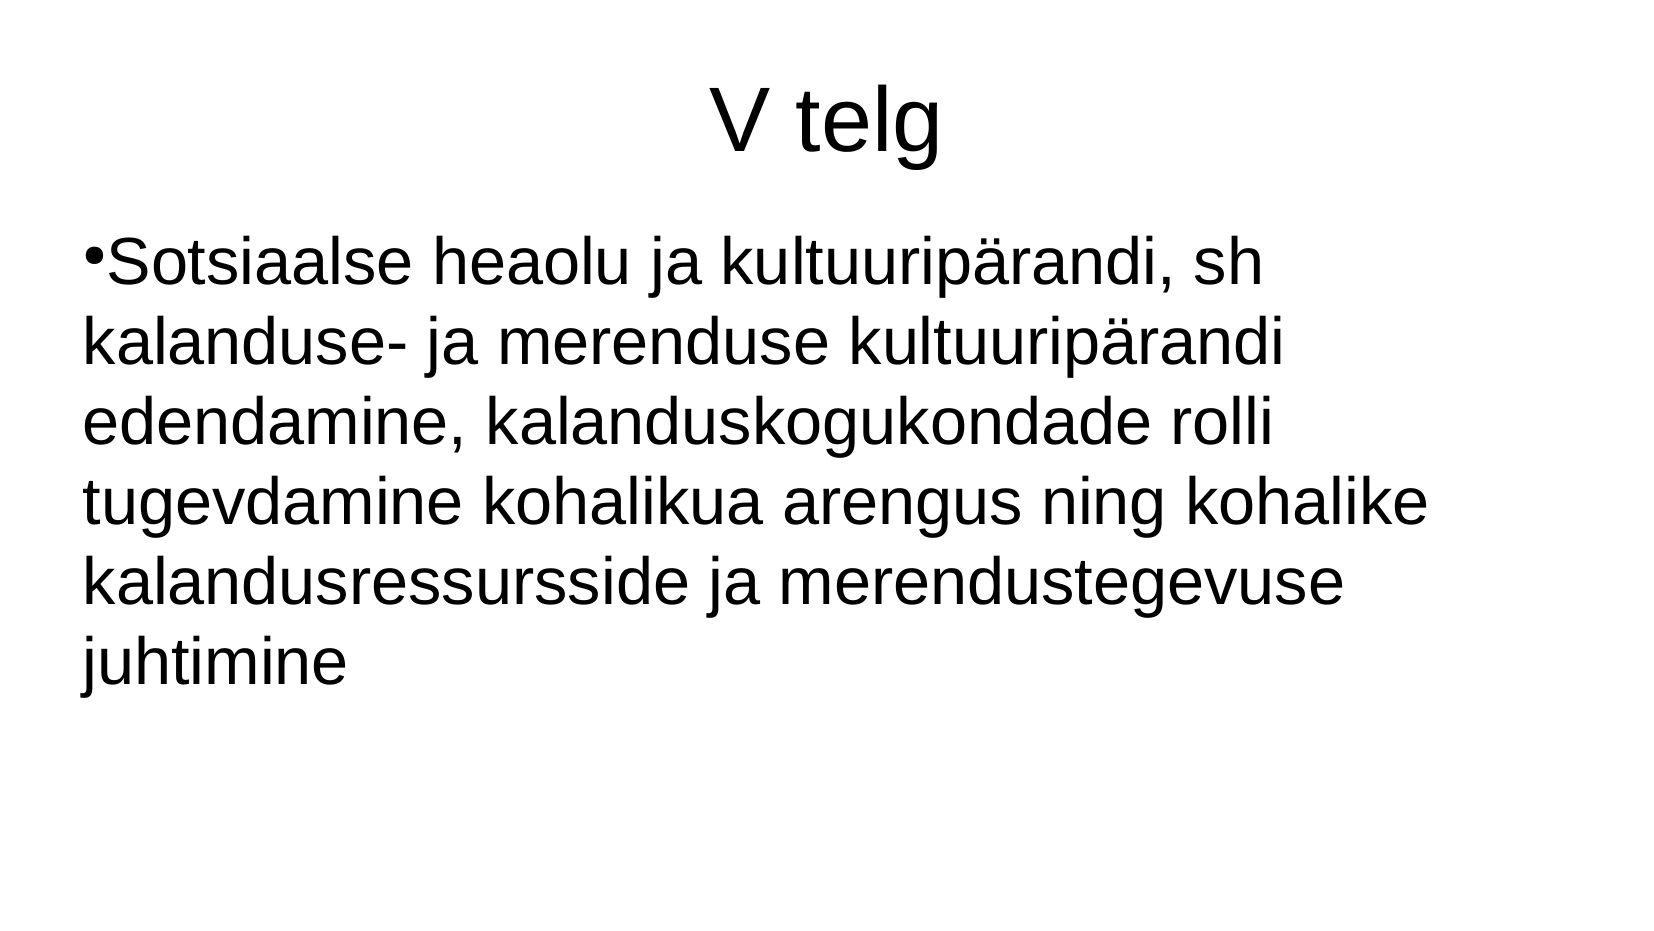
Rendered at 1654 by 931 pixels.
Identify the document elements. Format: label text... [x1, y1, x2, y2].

list Sotsiaalse heaolu ja kultuuripärandi, sh kalanduse- ja merenduse kultuuripärandi edendamine, kalanduskogukondade rolli tugevdamine kohalikua arengus ning kohalike kalandusressursside ja merendustegevuse juhtimine [82, 217, 1571, 758]
title V telg [82, 37, 1571, 193]
